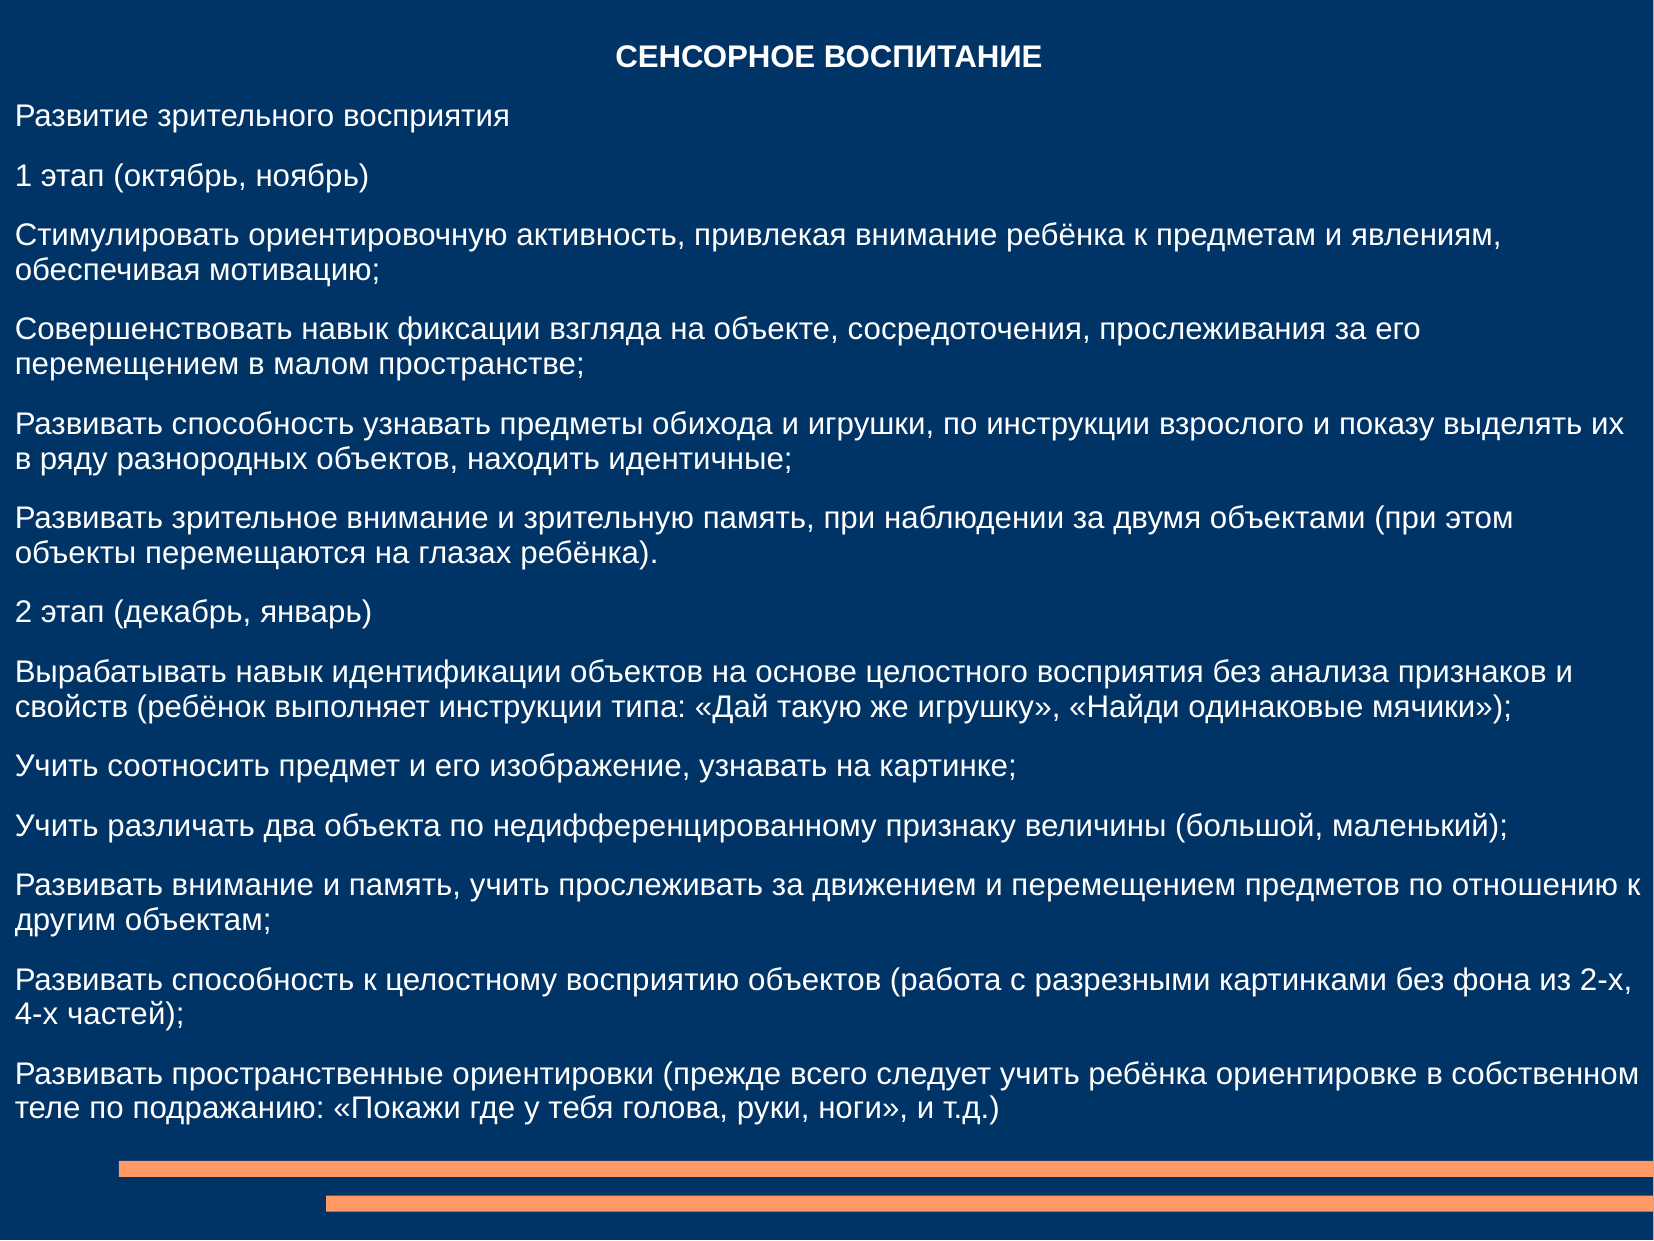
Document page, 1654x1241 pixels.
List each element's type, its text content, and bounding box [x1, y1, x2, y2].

text_box СЕНСОРНОЕ ВОСПИТАНИЕ Развитие зрительного восприятия 1 этап (октябрь, ноябрь) Стимулировать ориентировочную активность, привлекая внимание ребёнка к предметам и явлениям, обеспечивая мотивацию; Совершенствовать навык фиксации взгляда на объекте, сосредоточения, прослеживания за его перемещением в малом пространстве; Развивать способность узнавать предметы обихода и игрушки, по инструкции взрослого и показу выделять их в ряду разнородных объектов, находить идентичные; Развивать зрительное внимание и зрительную память, при наблюдении за двумя объектами (при этом объекты перемещаются на глазах ребёнка). 2 этап (декабрь, январь) Вырабатывать навык идентификации объектов на основе целостного восприятия без анализа признаков и свойств (ребёнок выполняет инструкции типа: «Дай такую же игрушку», «Найди одинаковые мячики»); Учить соотносить предмет и его изображение, узнавать на картинке; Учить различать два объекта по недифференцированному признаку величины (большой, маленький); Развивать внимание и память, учить прослеживать за движением и перемещением предметов по отношению к другим объектам; Развивать способность к целостному восприятию объектов (работа с разрезными картинками без фона из 2-х, 4-х частей); Развивать пространственные ориентировки (прежде всего следует учить ребёнка ориентировке в собственном теле по подражанию: «Покажи где у тебя голова, руки, ноги», и т.д.) [0, 31, 1654, 1241]
